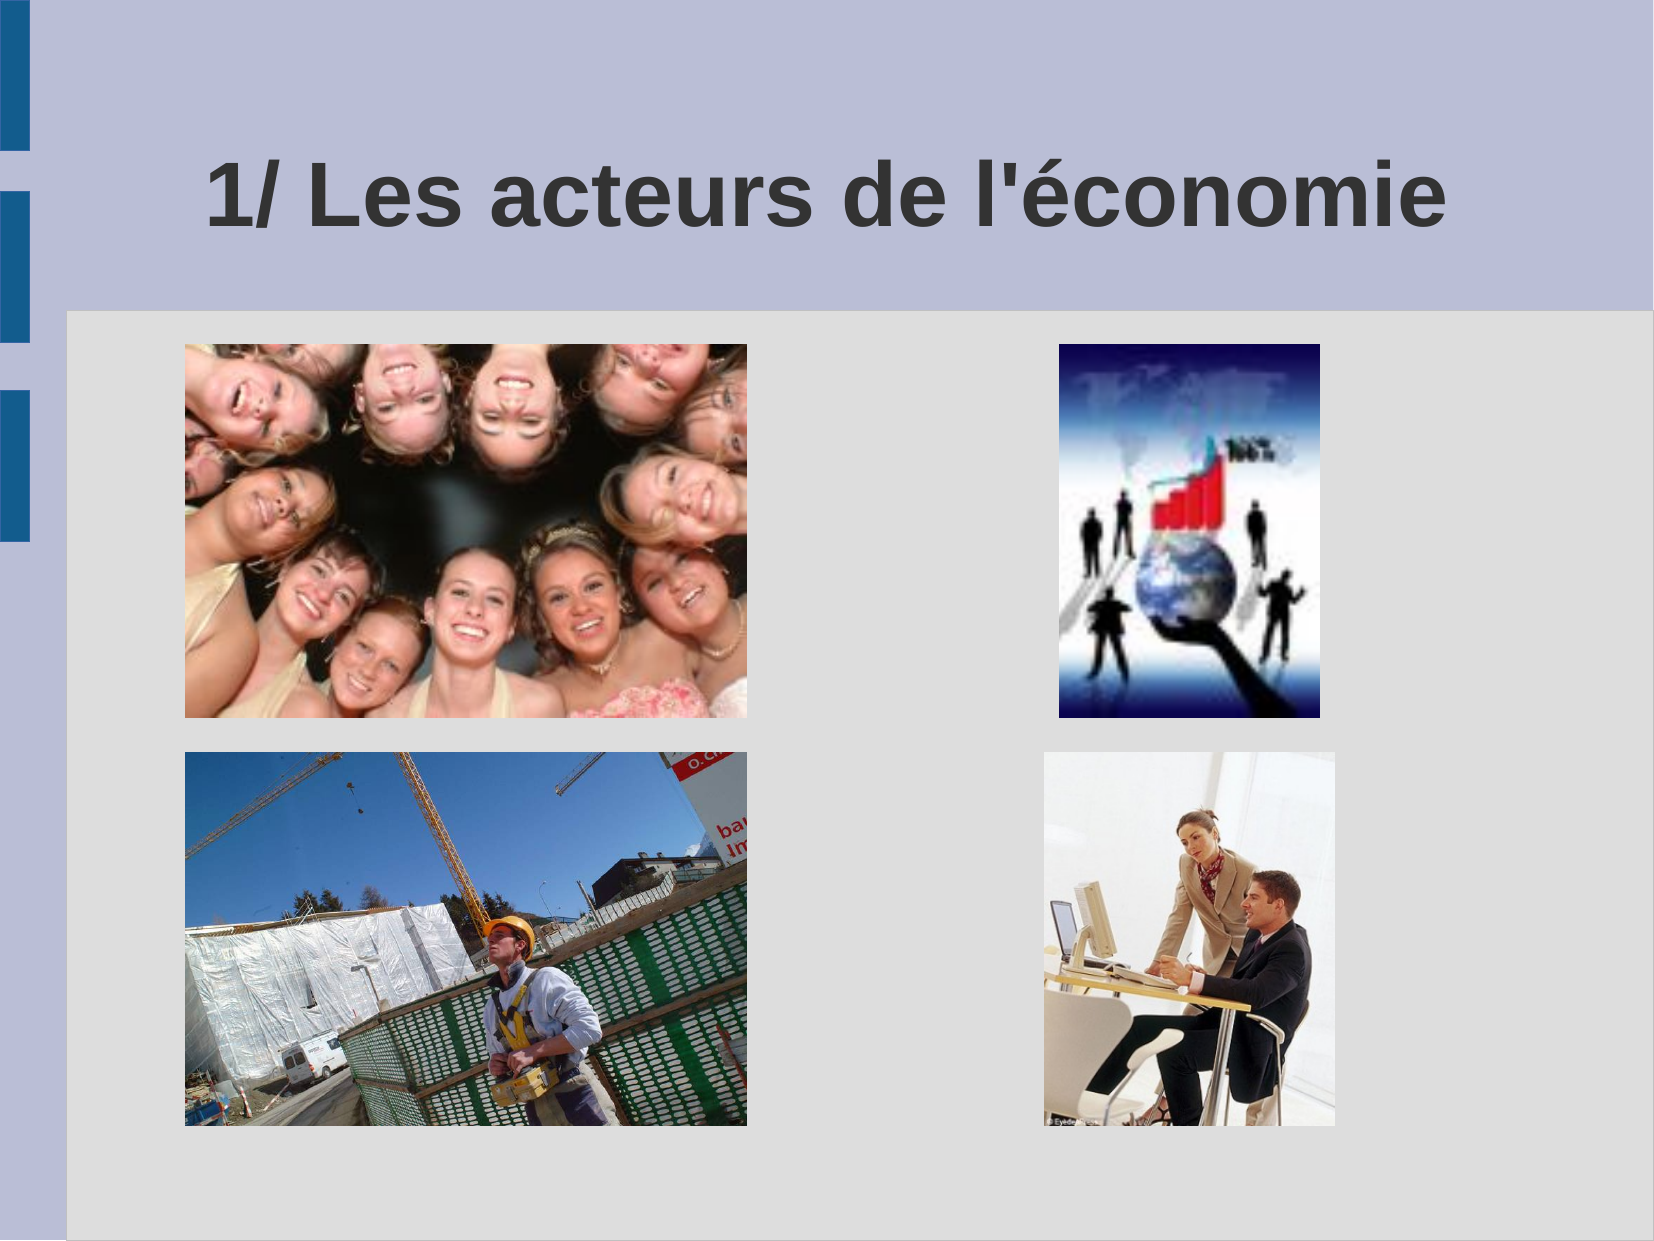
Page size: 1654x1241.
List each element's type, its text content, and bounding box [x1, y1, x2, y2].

picture [1044, 752, 1335, 1126]
picture [185, 752, 747, 1126]
title 1/ Les acteurs de l'économie [121, 91, 1534, 299]
picture [185, 344, 747, 718]
picture [1059, 344, 1320, 718]
